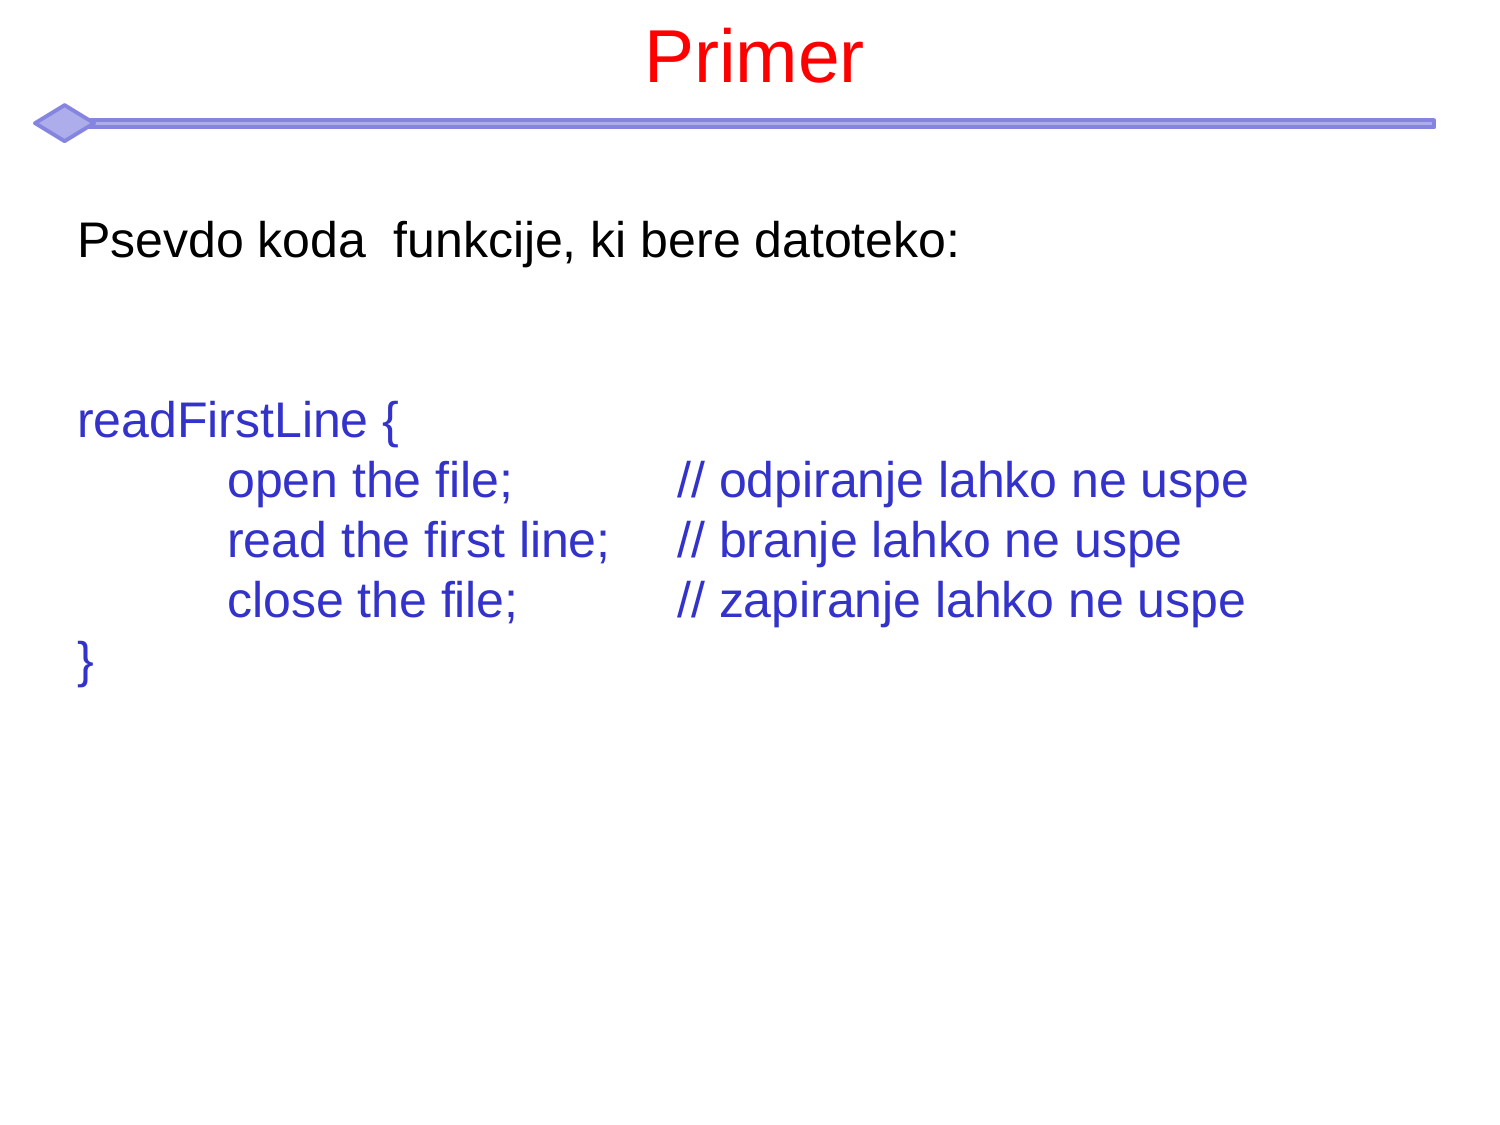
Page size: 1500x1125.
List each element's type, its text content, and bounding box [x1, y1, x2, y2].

picture [33, 103, 1436, 143]
text_box Psevdo koda funkcije, ki bere datoteko: readFirstLine { open the file; // odpiranje lahko ne uspe read the first line; // branje lahko ne uspe close the file; // zapiranje lahko ne uspe } [62, 199, 1441, 756]
title Primer [117, 0, 1393, 106]
